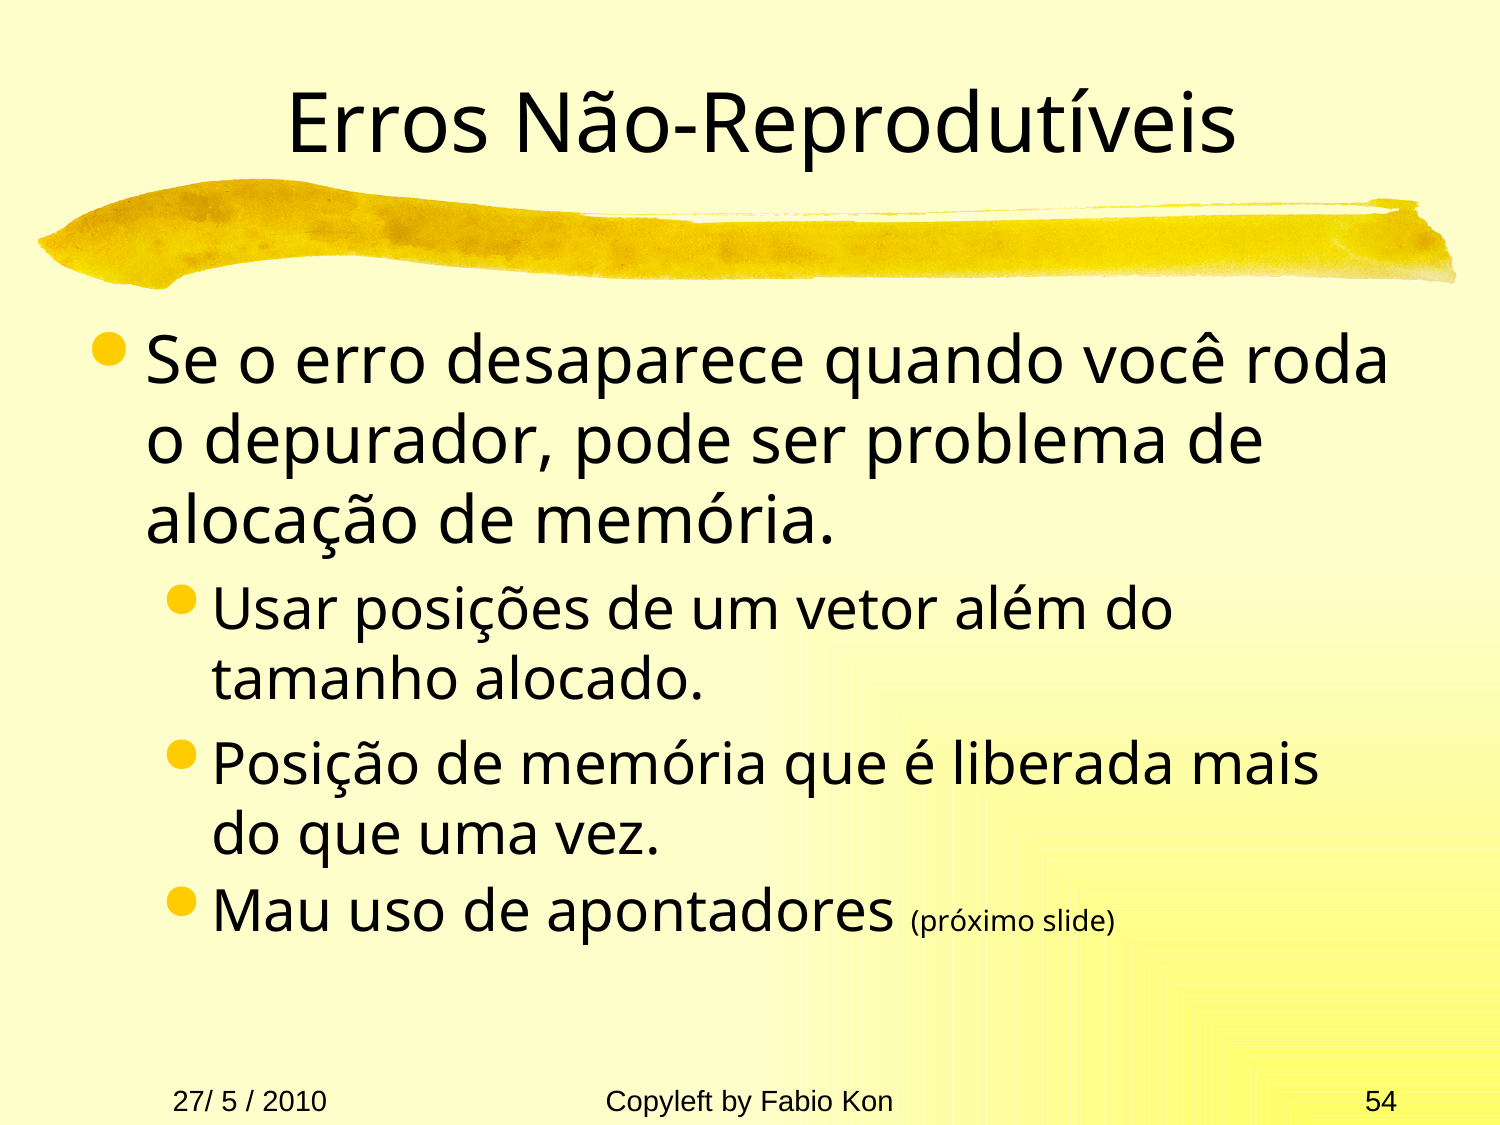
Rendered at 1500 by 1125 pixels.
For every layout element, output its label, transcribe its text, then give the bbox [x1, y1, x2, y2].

title Erros Não-Reprodutíveis [125, 12, 1401, 178]
list Se o erro desaparece quando você roda o depurador, pode ser problema de alocação de memória. Usar posições de um vetor além do tamanho alocado. Posição de memória que é liberada mais do que uma vez. Mau uso de apontadores (próximo slide) [74, 309, 1417, 994]
picture [24, 174, 1463, 297]
